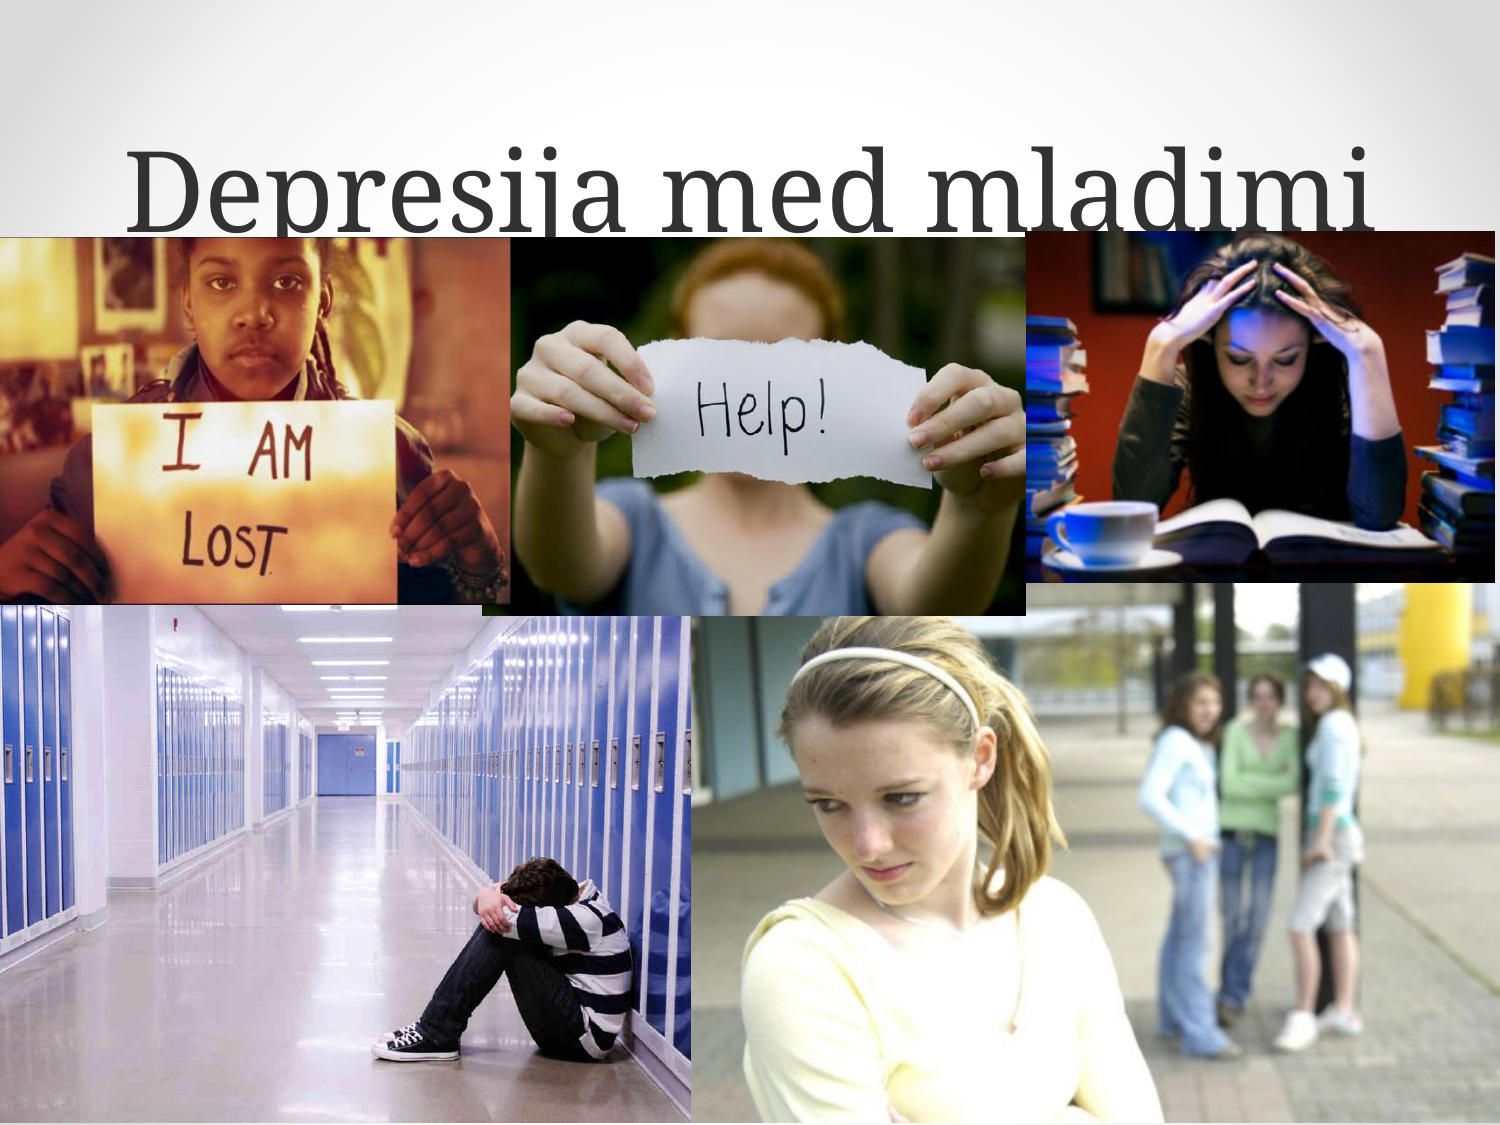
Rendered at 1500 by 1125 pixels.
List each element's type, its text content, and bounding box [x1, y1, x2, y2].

title Depresija med mladimi [75, 0, 1425, 237]
picture [0, 0, 1500, 1125]
